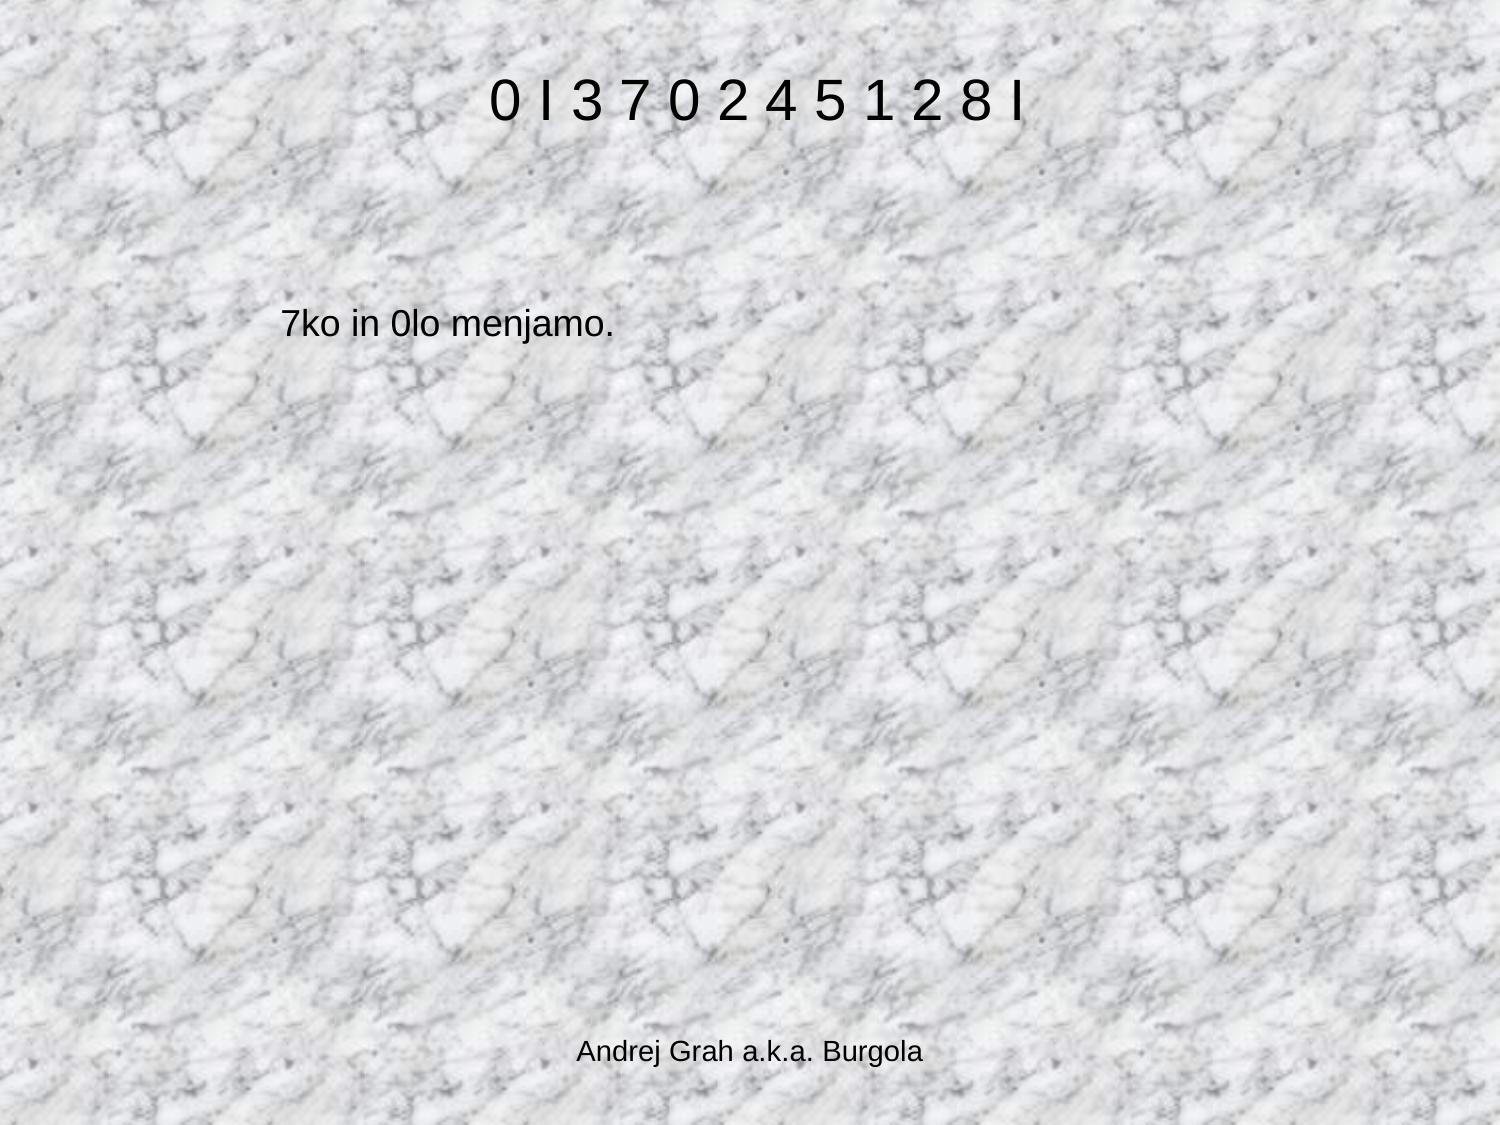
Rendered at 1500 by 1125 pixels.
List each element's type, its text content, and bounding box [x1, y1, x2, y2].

text_box 7ko in 0lo menjamo. [265, 290, 1258, 352]
text_box Andrej Grah a.k.a. Burgola [512, 1024, 988, 1103]
picture [0, 0, 1500, 1125]
text_box 0 I 3 7 0 2 4 5 1 2 8 I [265, 54, 1235, 141]
